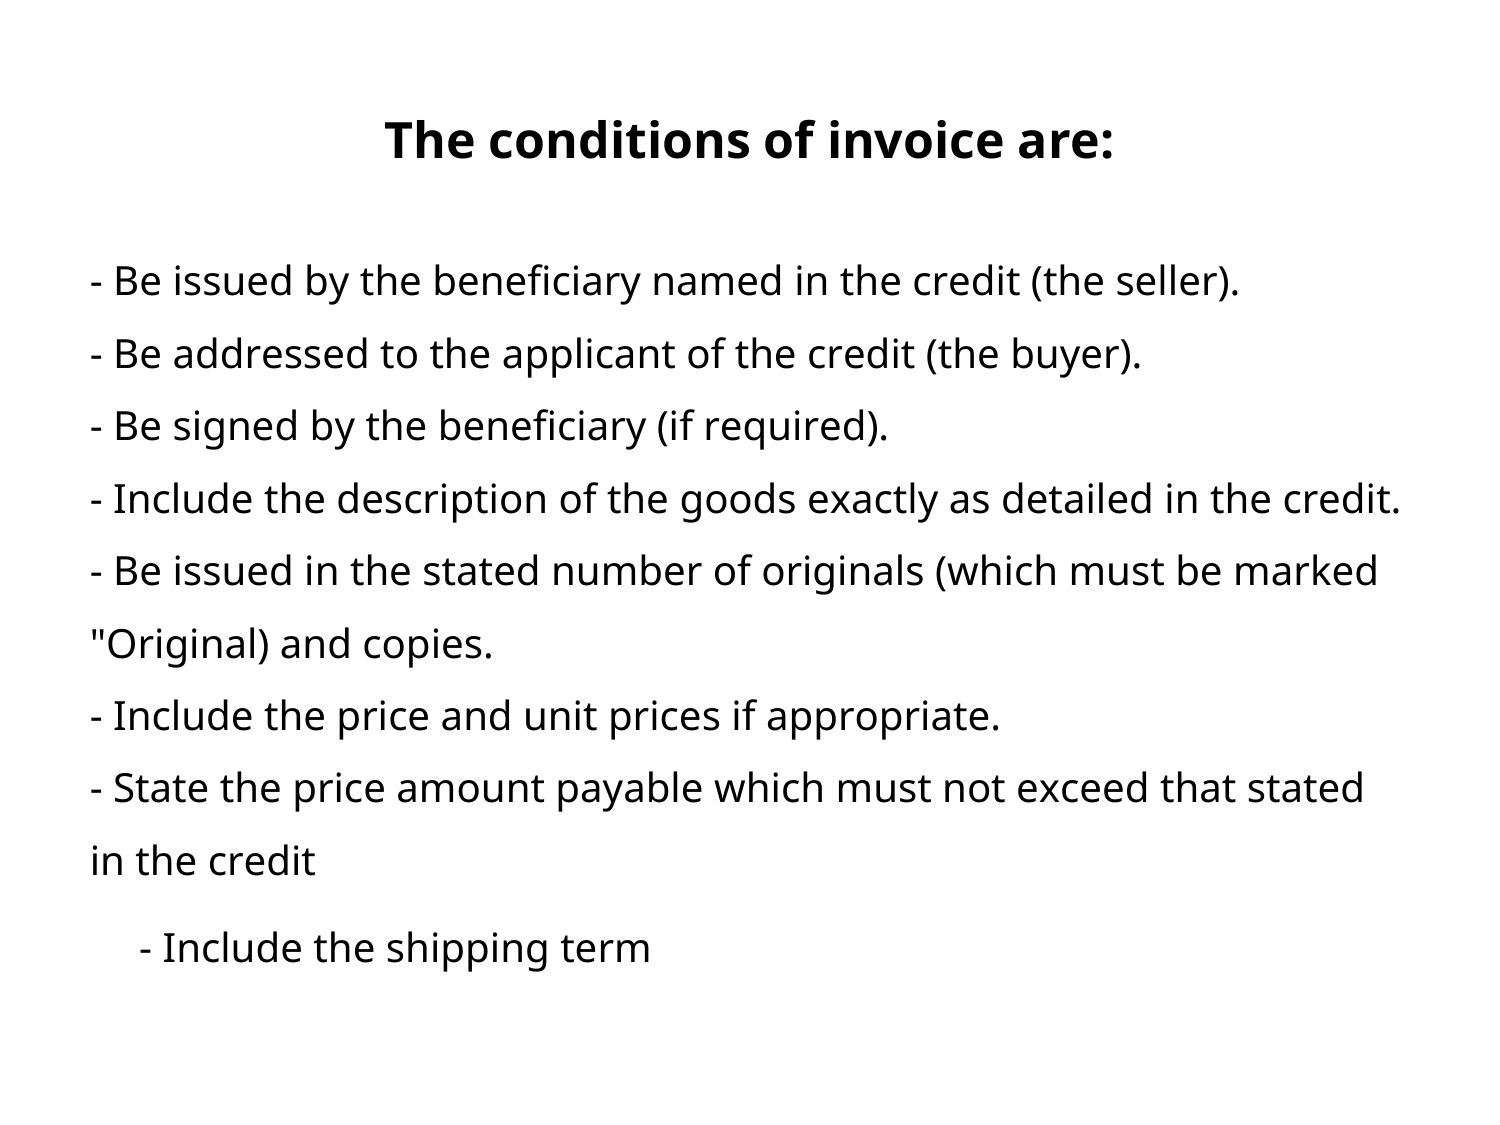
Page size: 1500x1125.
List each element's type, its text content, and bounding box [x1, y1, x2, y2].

list - Be issued by the beneficiary named in the credit (the seller). - Be addressed to the applicant of the credit (the buyer). - Be signed by the beneficiary (if required). - Include the description of the goods exactly as detailed in the credit. - Be issued in the stated number of originals (which must be marked "Original) and copies. - Include the price and unit prices if appropriate. - State the price amount payable which must not exceed that stated in the credit - Include the shipping term [75, 223, 1425, 1040]
title The conditions of invoice are: [75, 45, 1425, 223]
